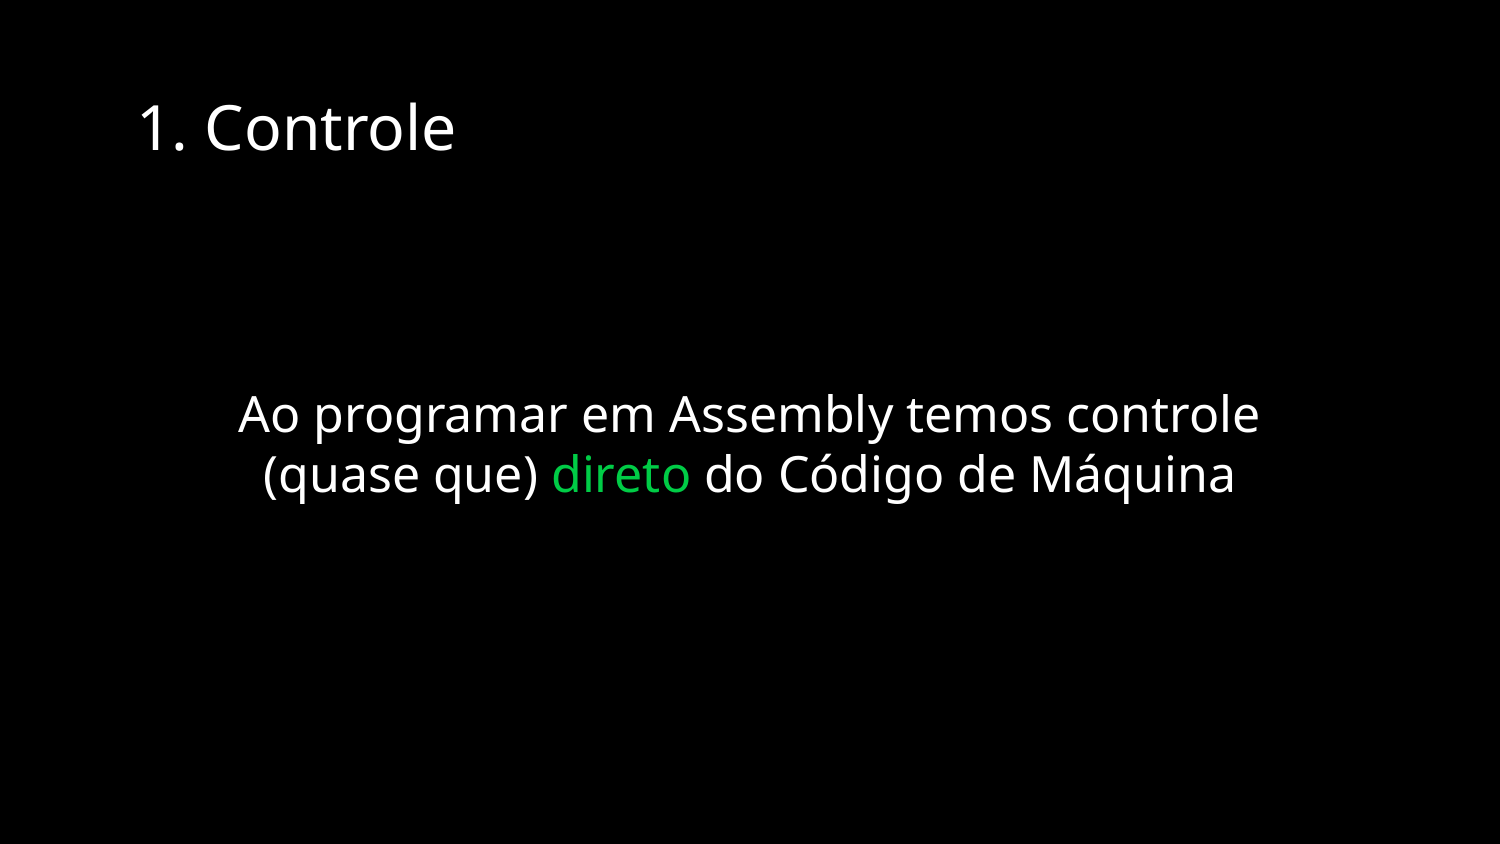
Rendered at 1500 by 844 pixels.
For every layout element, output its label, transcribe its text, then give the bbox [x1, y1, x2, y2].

title 1. Controle [121, 72, 1347, 167]
title Ao programar em Assembly temos controle (quase que) direto do Código de Máquina [170, 367, 1330, 462]
